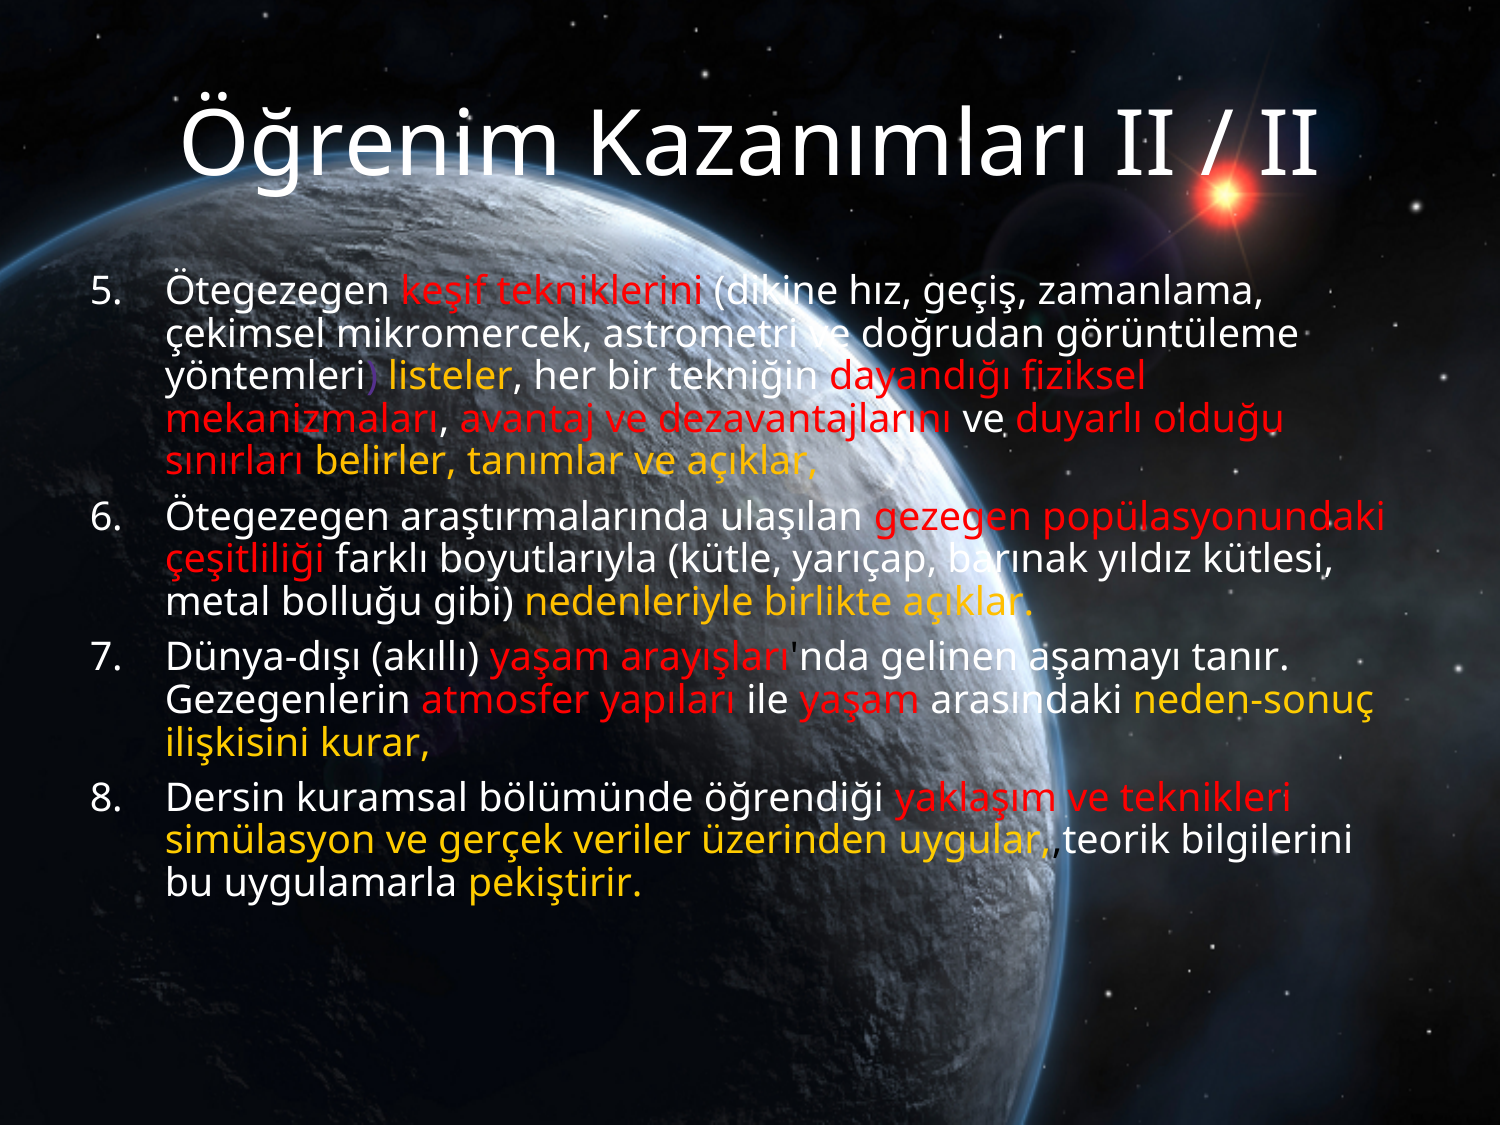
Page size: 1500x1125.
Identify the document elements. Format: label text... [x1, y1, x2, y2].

picture [0, 0, 1500, 1125]
list Ötegezegen keşif tekniklerini (dikine hız, geçiş, zamanlama, çekimsel mikromercek, astrometri ve doğrudan görüntüleme yöntemleri) listeler, her bir tekniğin dayandığı fiziksel mekanizmaları, avantaj ve dezavantajlarını ve duyarlı olduğu sınırları belirler, tanımlar ve açıklar, Ötegezegen araştırmalarında ulaşılan gezegen popülasyonundaki çeşitliliği farklı boyutlarıyla (kütle, yarıçap, barınak yıldız kütlesi, metal bolluğu gibi) nedenleriyle birlikte açıklar. Dünya-dışı (akıllı) yaşam arayışları'nda gelinen aşamayı tanır. Gezegenlerin atmosfer yapıları ile yaşam arasındaki neden-sonuç ilişkisini kurar, Dersin kuramsal bölümünde öğrendiği yaklaşım ve teknikleri simülasyon ve gerçek veriler üzerinden uygular,,teorik bilgilerini bu uygulamarla pekiştirir. [75, 262, 1426, 1005]
title Öğrenim Kazanımları II / II [75, 45, 1426, 233]
